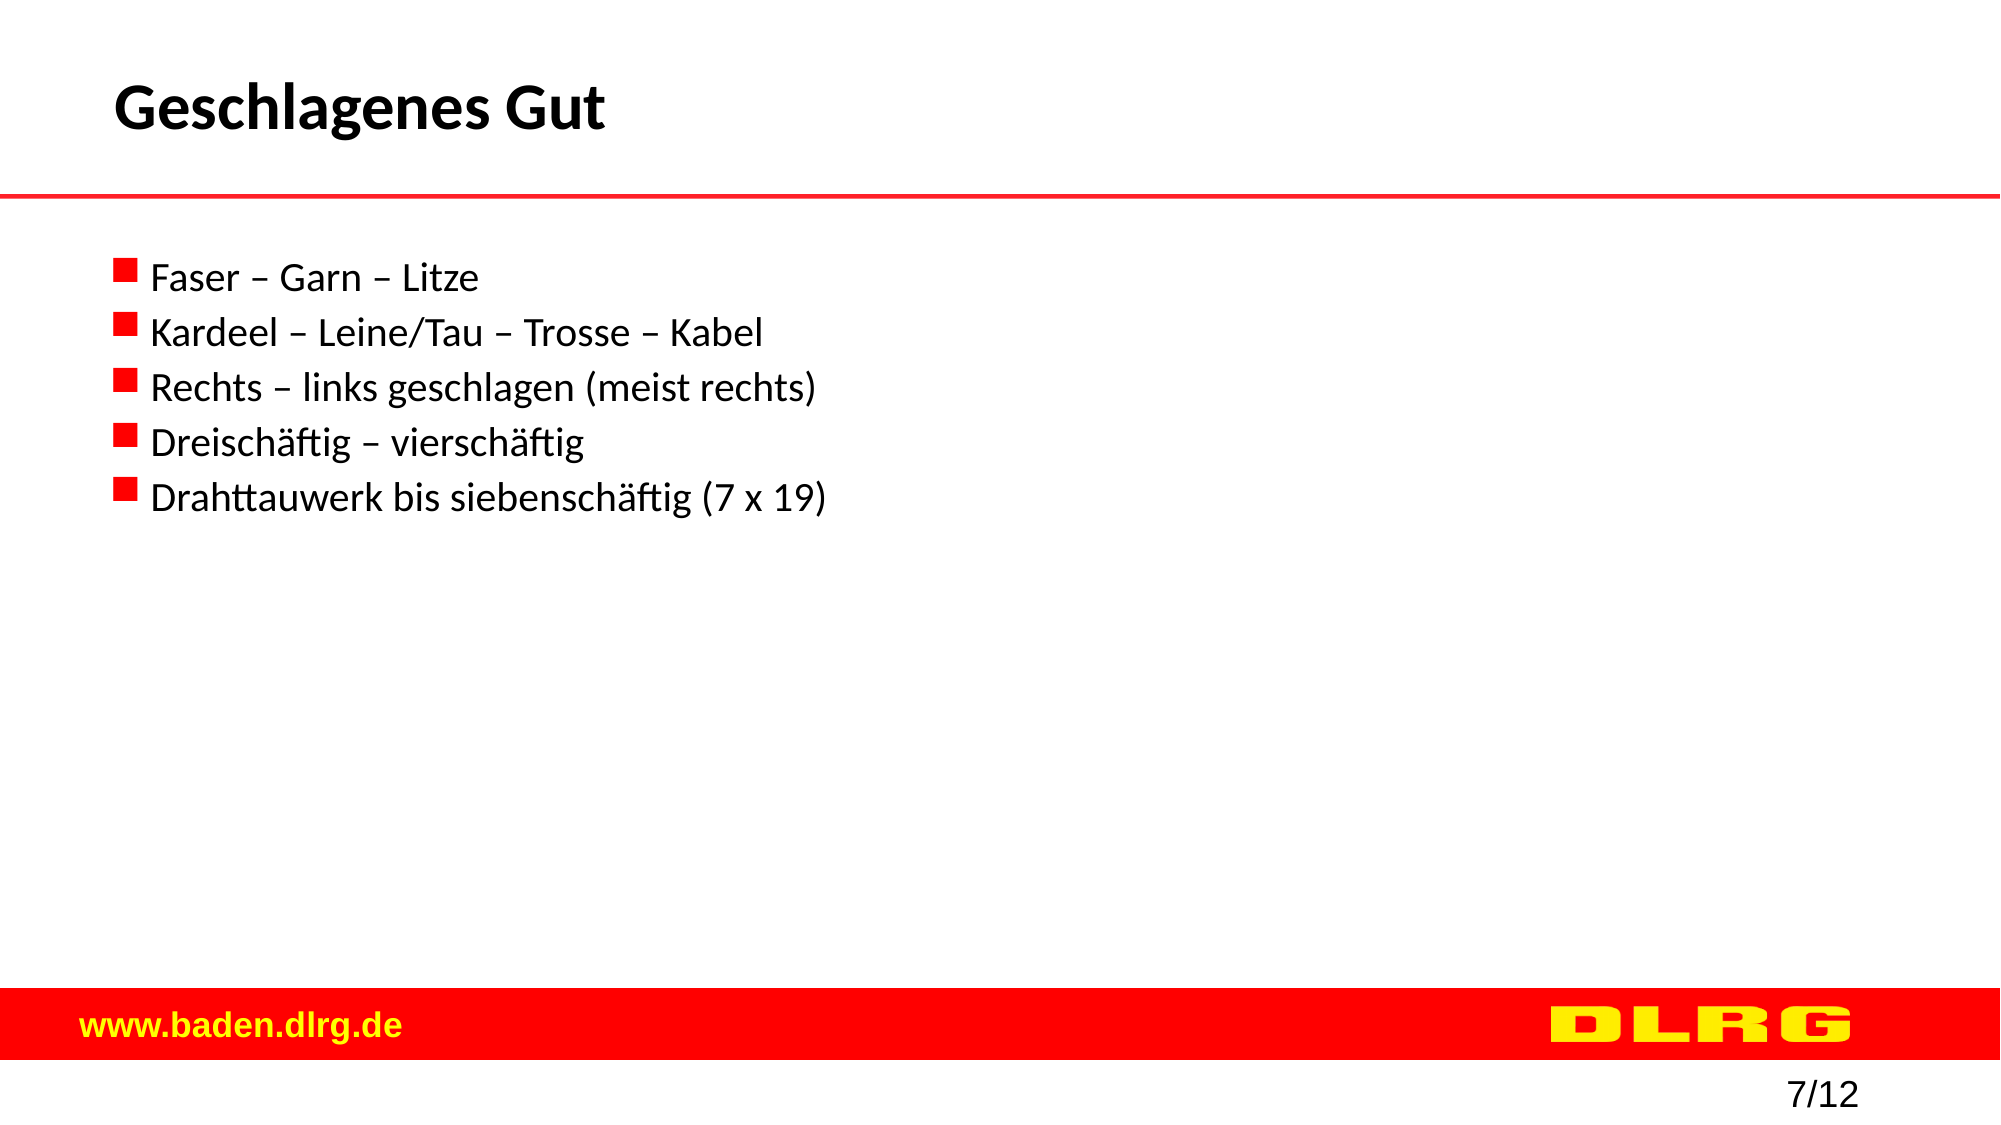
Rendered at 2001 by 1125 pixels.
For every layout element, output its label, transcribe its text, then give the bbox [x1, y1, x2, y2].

text_box Geschlagenes Gut [99, 56, 1900, 149]
picture [1551, 1006, 1850, 1042]
text_box 7/12 [1771, 1062, 1925, 1113]
text_box Faser – Garn – Litze Kardeel – Leine/Tau – Trosse – Kabel Rechts – links geschlagen (meist rechts) Dreischäftig – vierschäftig Drahttauwerk bis siebenschäftig (7 x 19) [94, 237, 1909, 958]
